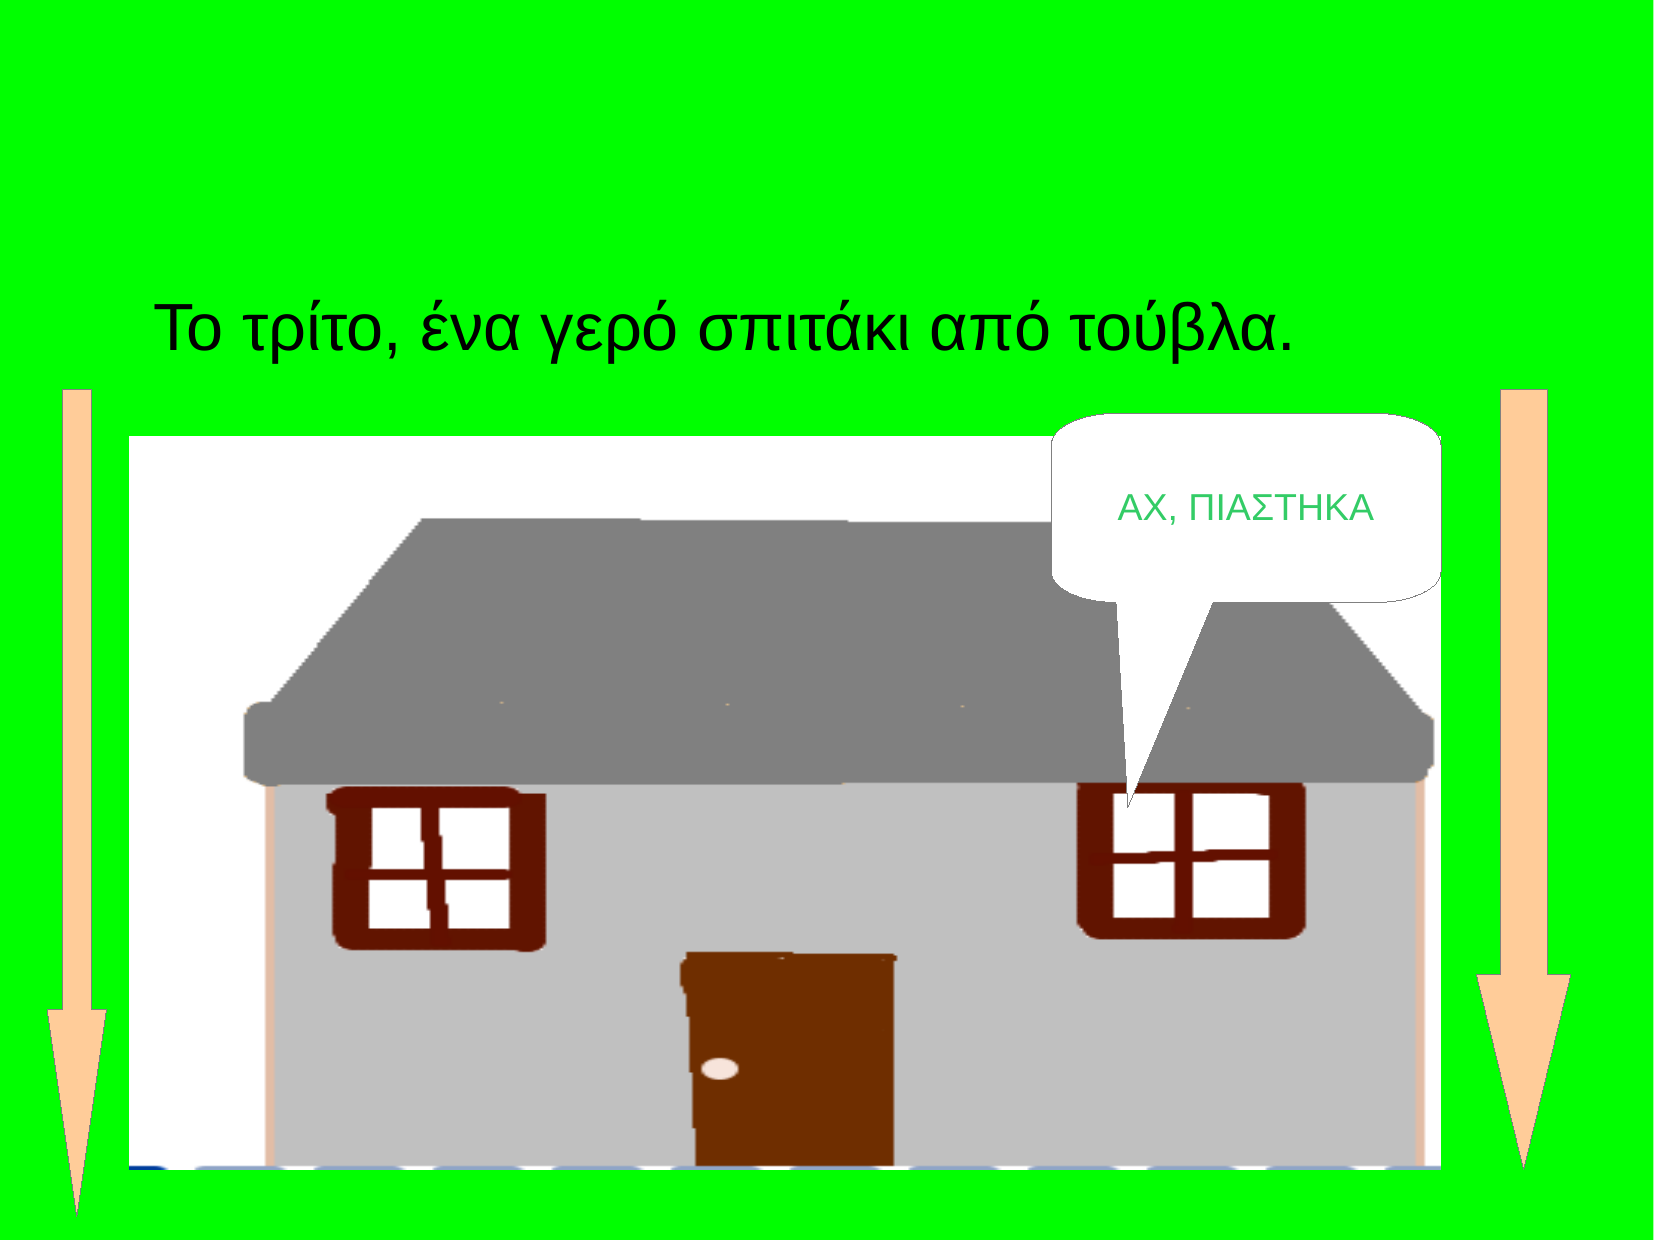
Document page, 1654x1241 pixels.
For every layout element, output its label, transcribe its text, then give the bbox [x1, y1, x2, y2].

list Το τρίτο, ένα γερό σπιτάκι από τούβλα. [82, 290, 1538, 1010]
text_box [1476, 389, 1571, 1170]
text_box ΑΧ, ΠΙΑΣΤΗΚΑ [1051, 413, 1442, 808]
text_box [47, 389, 107, 1217]
picture [129, 436, 1441, 1170]
